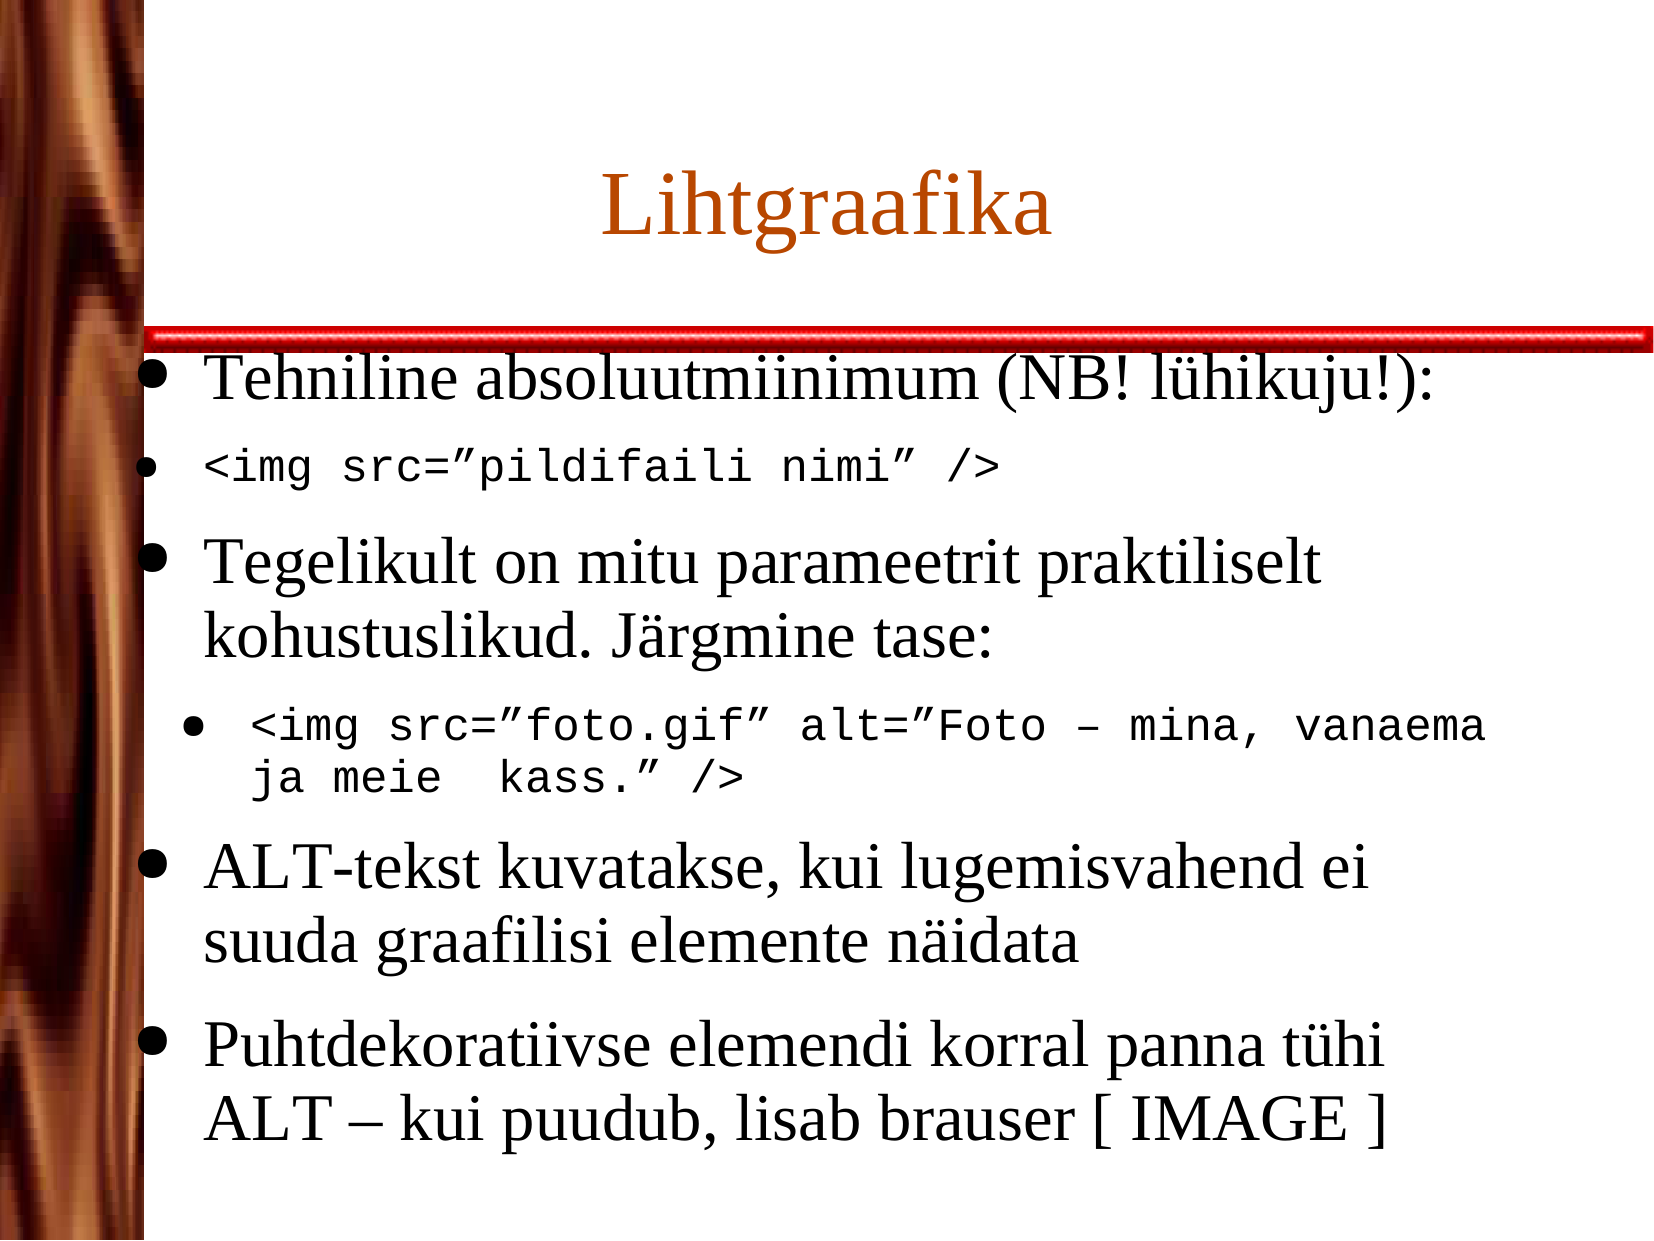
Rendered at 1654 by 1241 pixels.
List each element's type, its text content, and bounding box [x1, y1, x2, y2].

picture [0, 0, 1654, 1240]
title Lihtgraafika [121, 100, 1533, 312]
list Tehniline absoluutmiinimum (NB! lühikuju!): <img src=”pildifaili nimi” /> Tegelikult on mitu parameetrit praktiliselt kohustuslikud. Järgmine tase: <img src=”foto.gif” alt=”Foto – mina, vanaema ja meie kass.” /> ALT-tekst kuvatakse, kui lugemisvahend ei suuda graafilisi elemente näidata Puhtdekoratiivse elemendi korral panna tühi ALT – kui puudub, lisab brauser [ IMAGE ] [121, 344, 1533, 1209]
